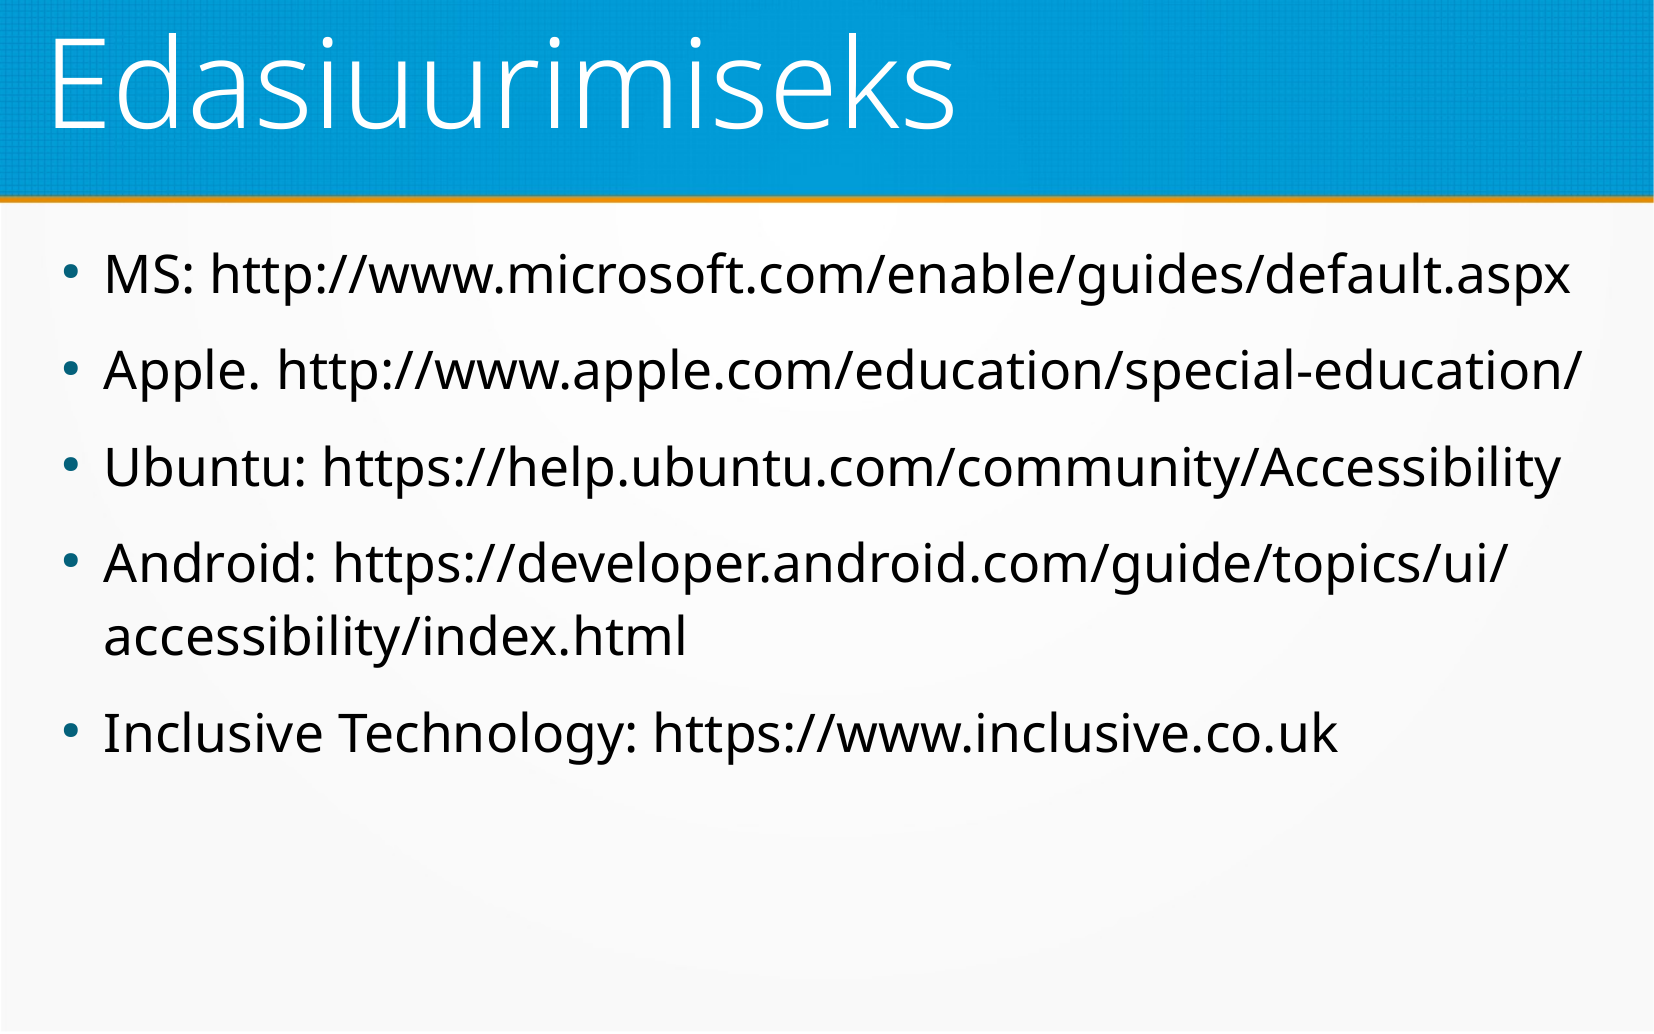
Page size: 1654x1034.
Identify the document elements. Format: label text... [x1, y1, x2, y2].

picture [0, 195, 1654, 1034]
list MS: http://www.microsoft.com/enable/guides/default.aspx Apple. http://www.apple.com/education/special-education/ Ubuntu: https://help.ubuntu.com/community/Accessibility Android: https://developer.android.com/guide/topics/ui/ accessibility/index.html Inclusive Technology: https://www.inclusive.co.uk [47, 236, 1607, 1002]
title Edasiuurimiseks [43, 0, 1619, 166]
